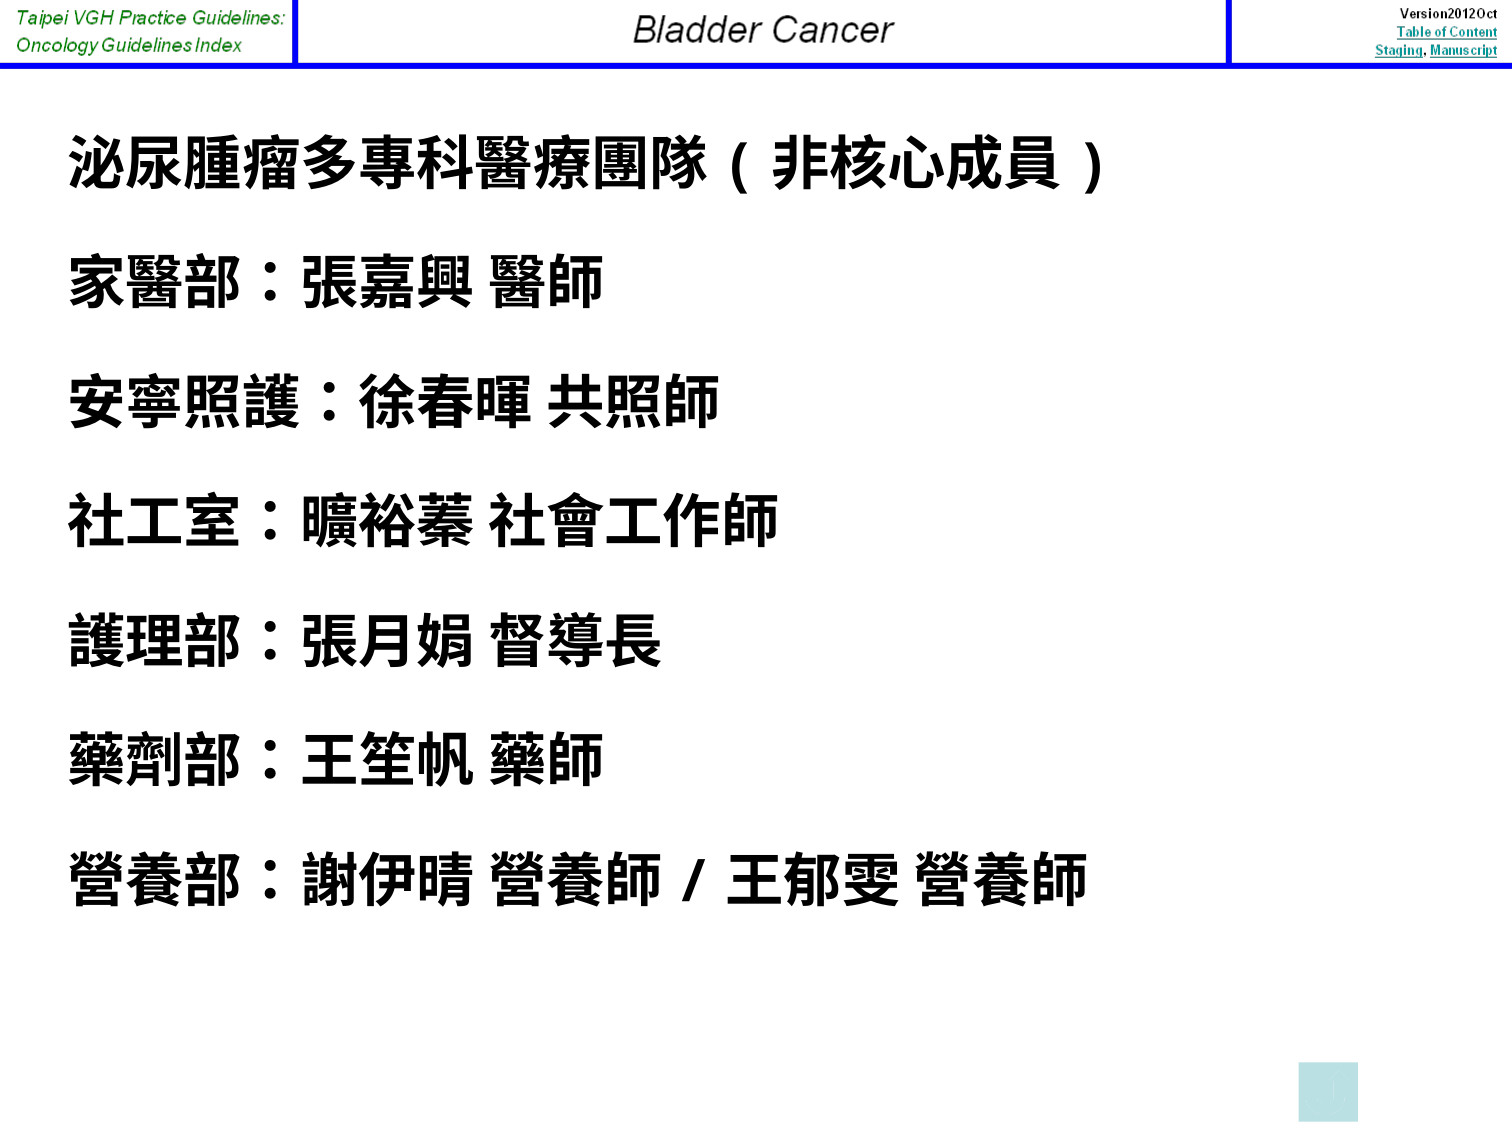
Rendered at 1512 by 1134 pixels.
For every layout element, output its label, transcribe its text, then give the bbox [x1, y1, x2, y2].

subtitle 泌尿腫瘤多專科醫療團隊(非核心成員) 家醫部：張嘉興 醫師 安寧照護：徐春暉 共照師 社工室：曠裕蓁 社會工作師 護理部：張月娟 督導長 藥劑部：王笙帆 藥師 營養部：謝伊晴 營養師/王郁雯 營養師 [52, 83, 1477, 946]
